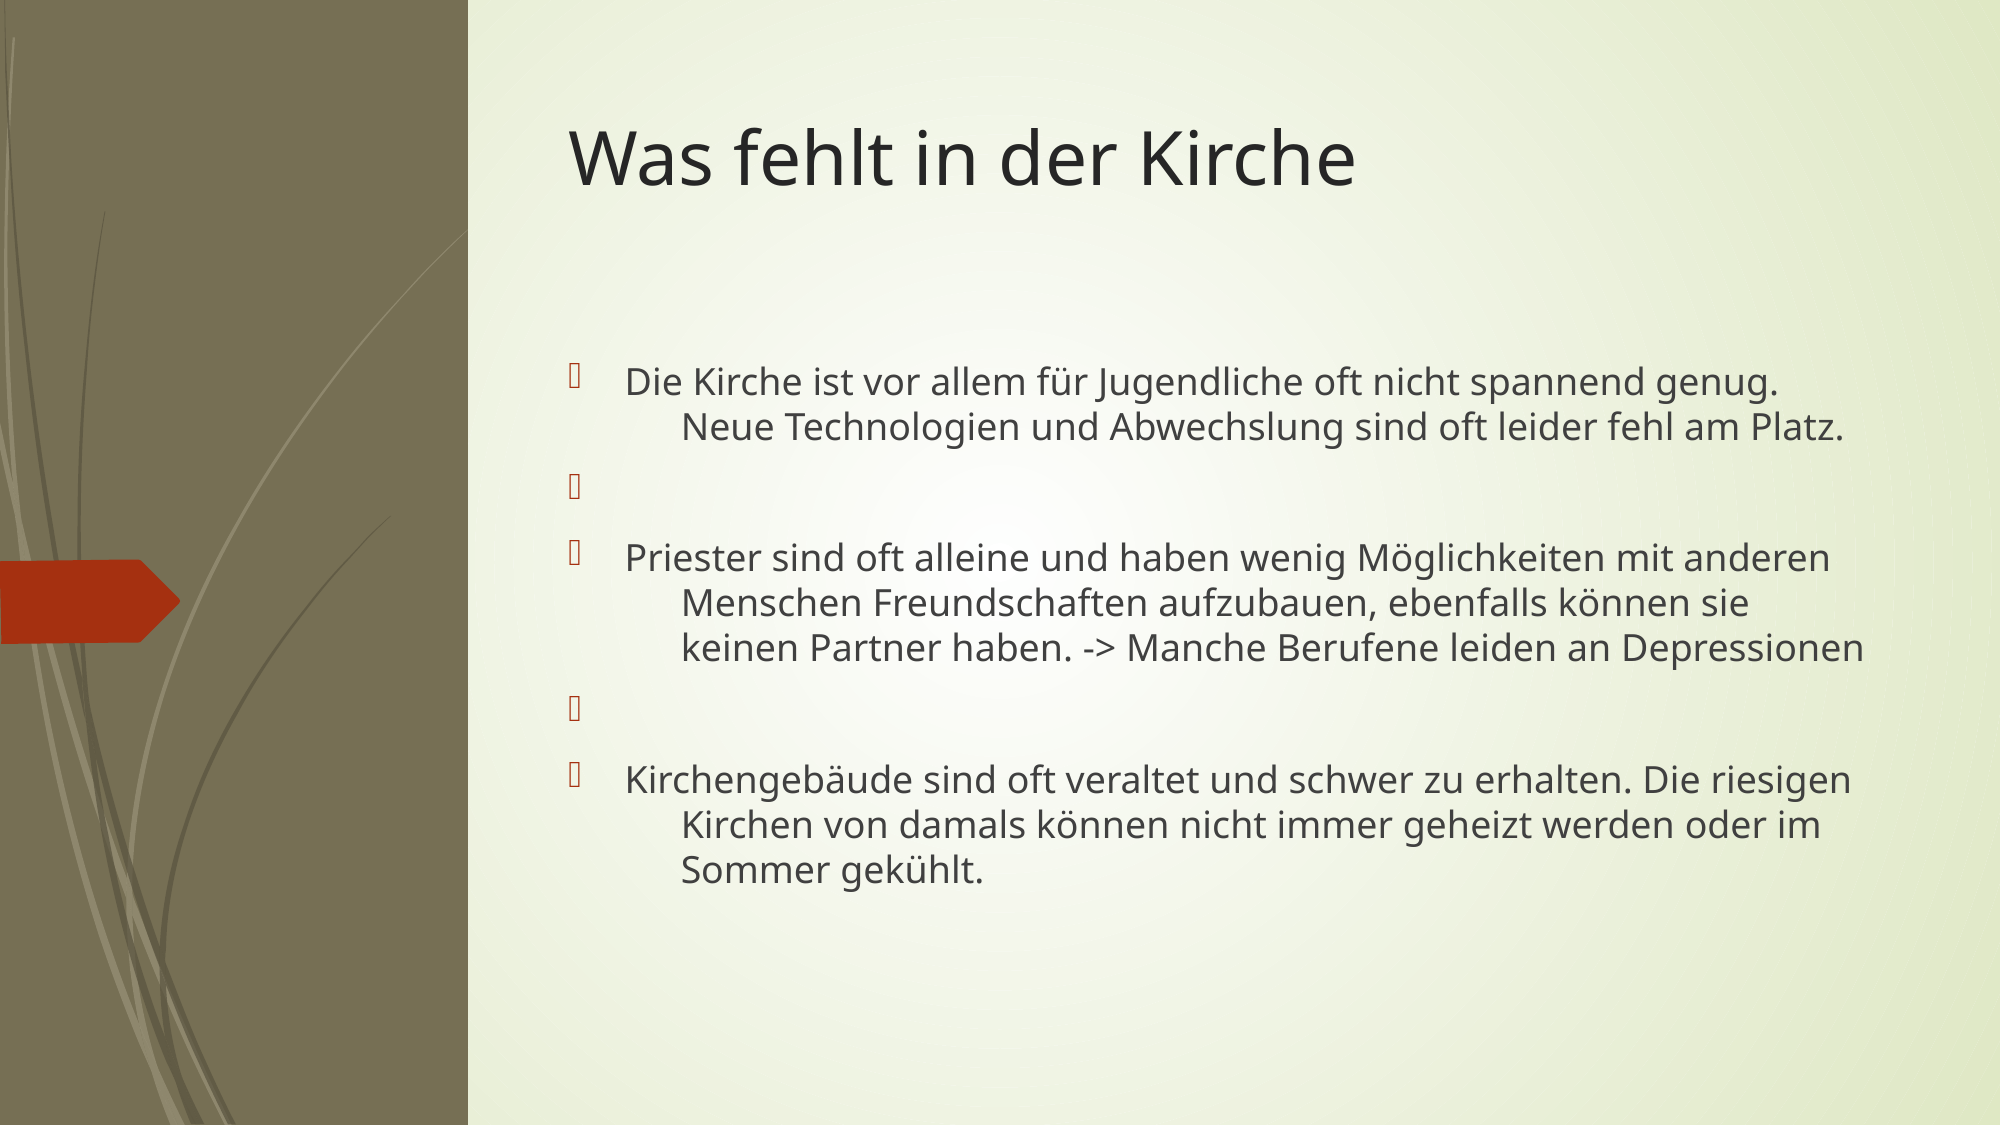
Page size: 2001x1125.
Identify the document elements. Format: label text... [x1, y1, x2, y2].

title Was fehlt in der Kirche [553, 102, 1888, 313]
text_box [0, 0, 2000, 1125]
list Die Kirche ist vor allem für Jugendliche oft nicht spannend genug. Neue Technologien und Abwechslung sind oft leider fehl am Platz. Priester sind oft alleine und haben wenig Möglichkeiten mit anderen Menschen Freundschaften aufzubauen, ebenfalls können sie keinen Partner haben. -> Manche Berufene leiden an Depressionen Kirchengebäude sind oft veraltet und schwer zu erhalten. Die riesigen Kirchen von damals können nicht immer geheizt werden oder im Sommer gekühlt. [553, 350, 1888, 970]
